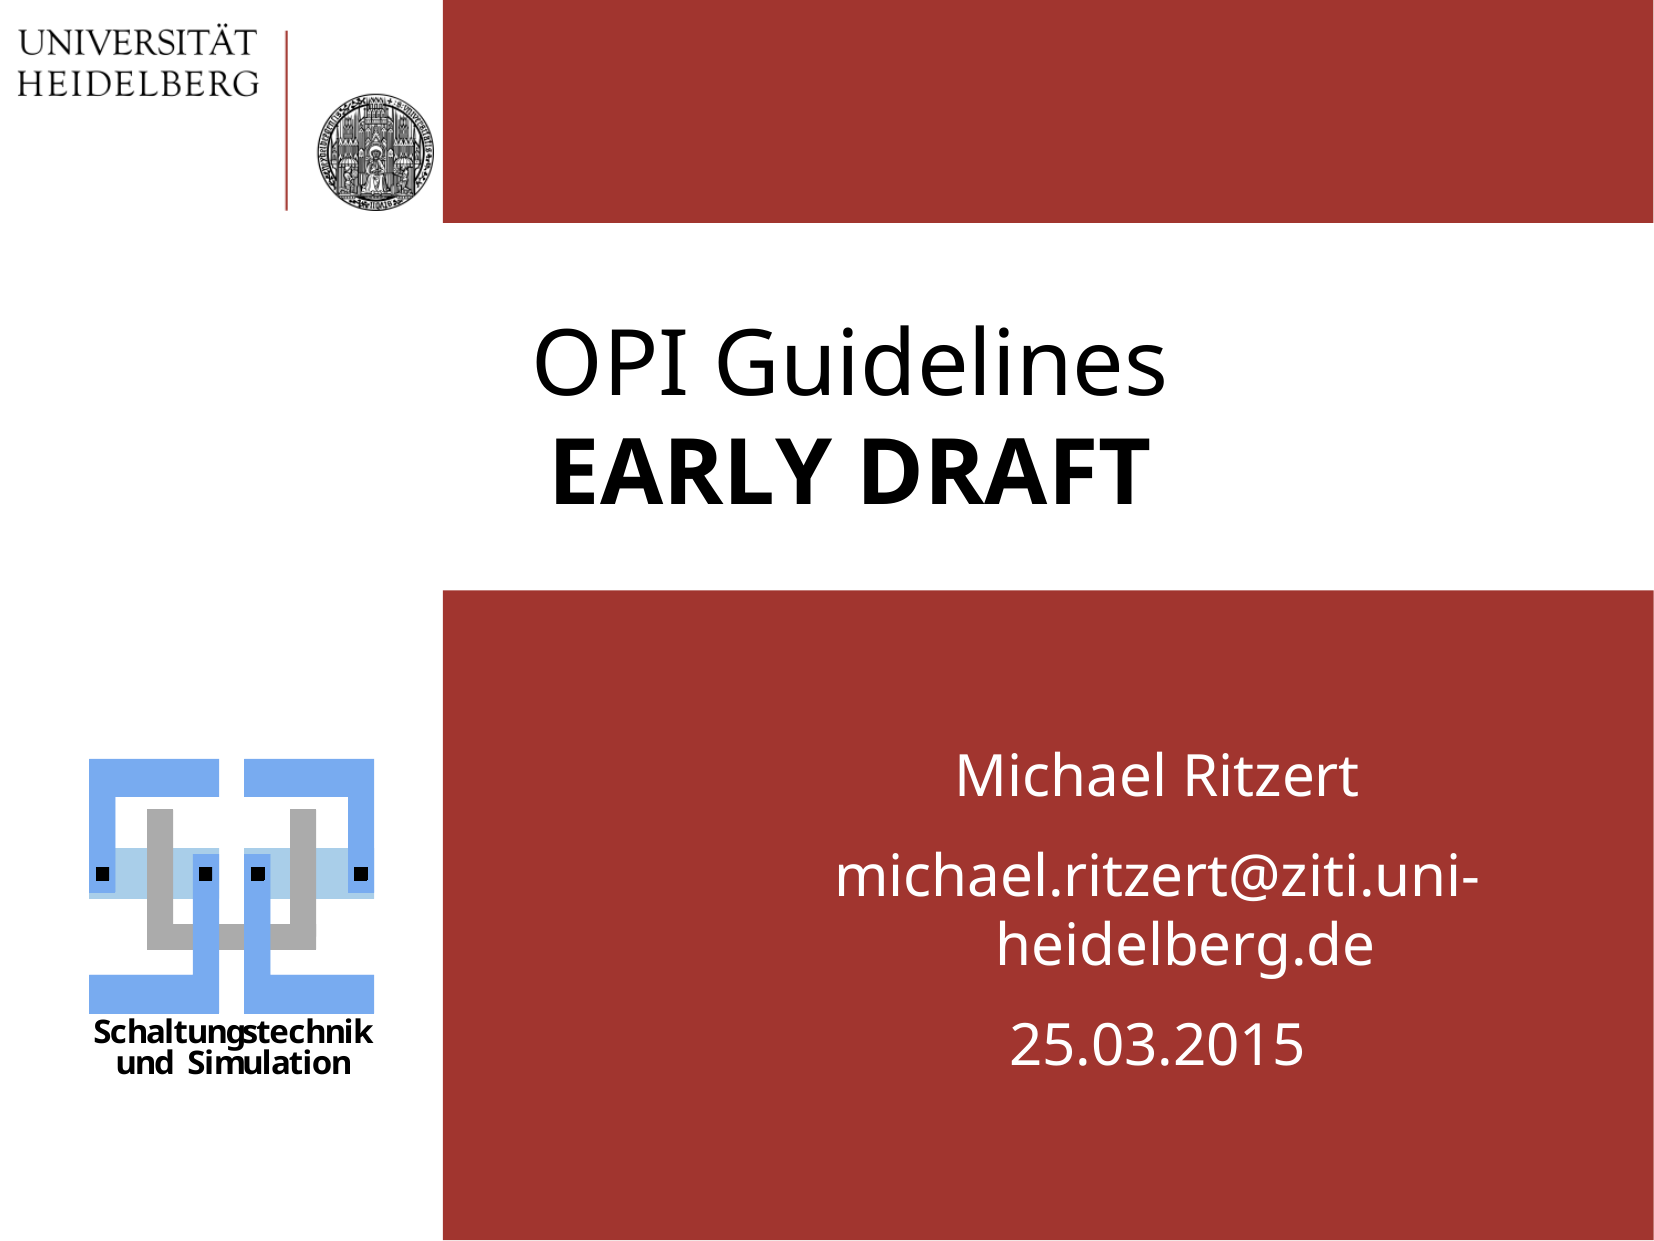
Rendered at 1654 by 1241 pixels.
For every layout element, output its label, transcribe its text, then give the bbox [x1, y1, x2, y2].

list Michael Ritzert michael.ritzert@ziti.uni-heidelberg.de 25.03.2015 [664, 738, 1595, 1137]
title OPI Guidelines EARLY DRAFT [147, 265, 1554, 562]
